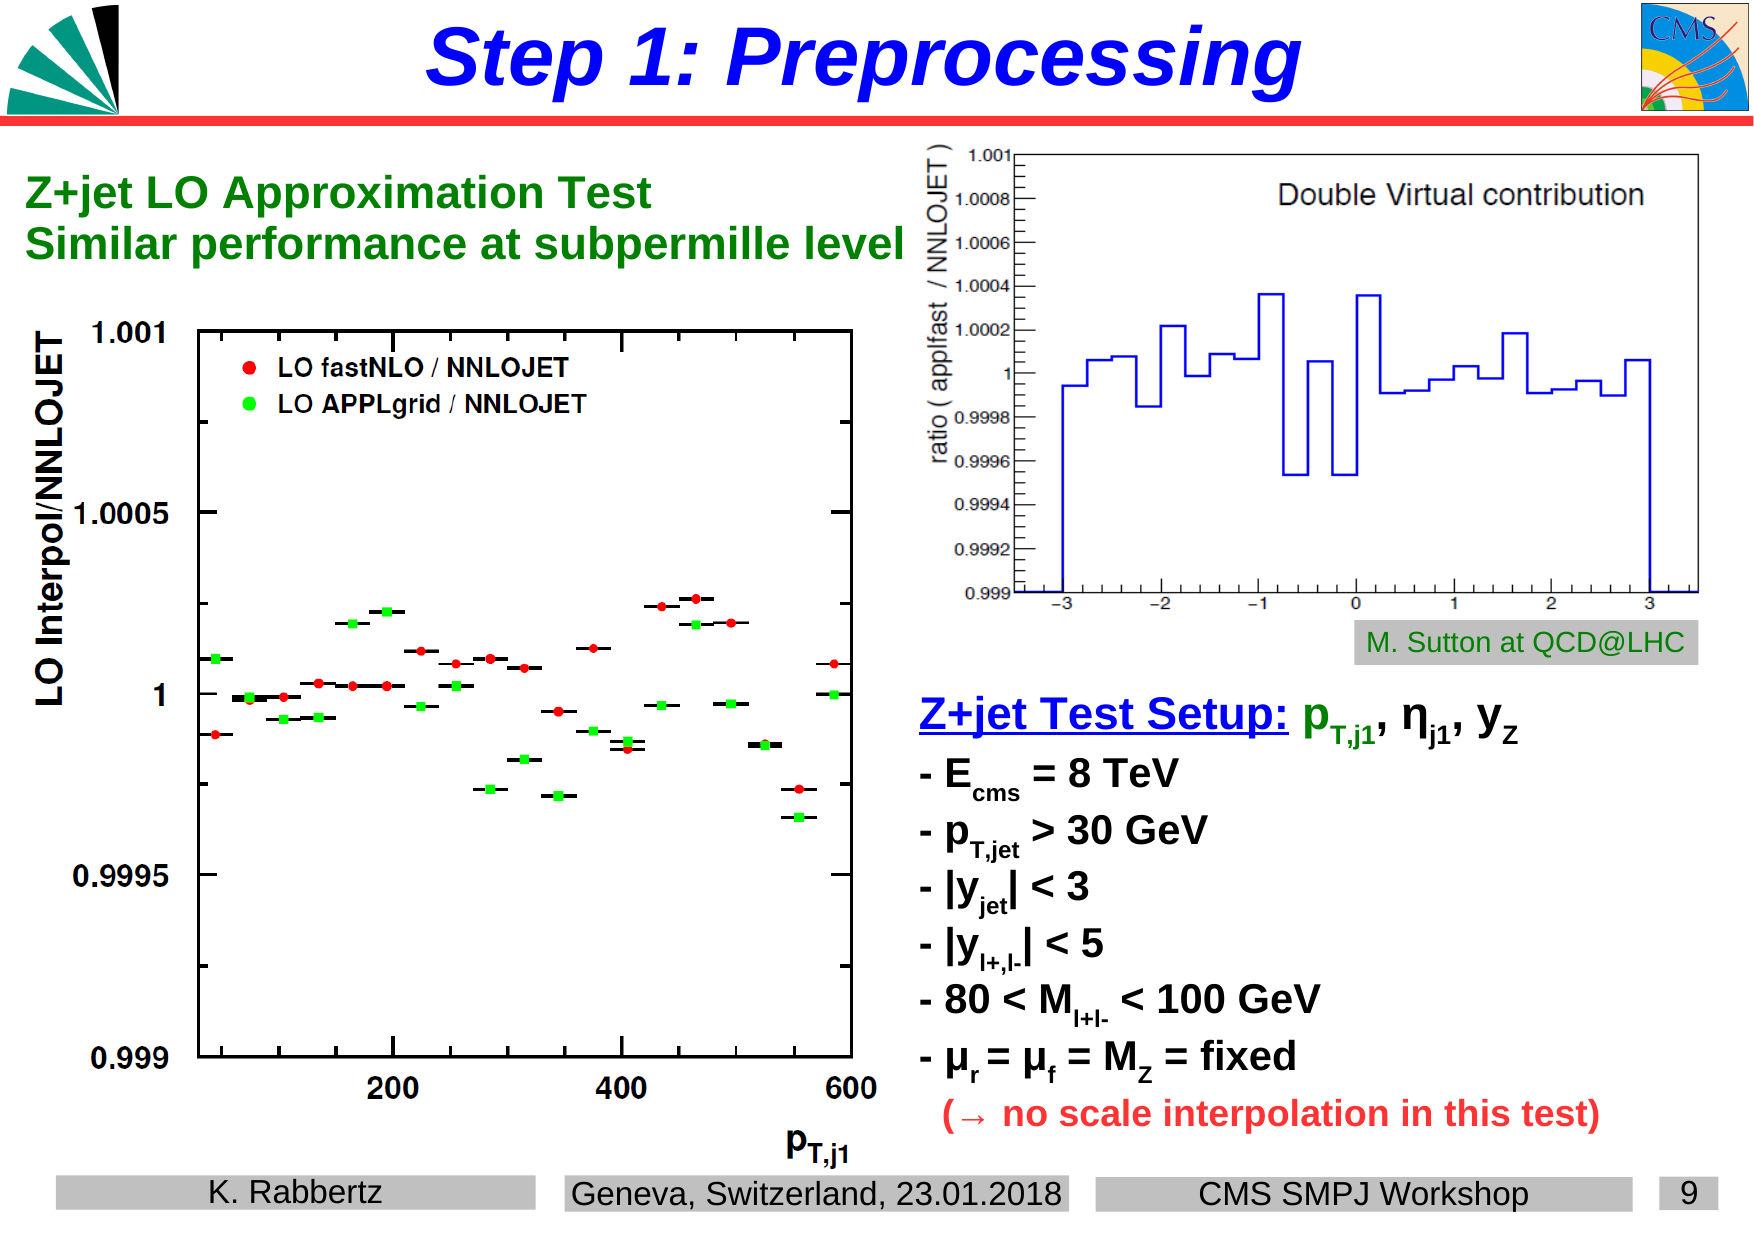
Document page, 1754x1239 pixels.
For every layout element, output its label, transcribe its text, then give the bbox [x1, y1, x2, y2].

picture [908, 132, 1712, 682]
picture [27, 312, 879, 1171]
title Step 1: Preprocessing [123, 0, 1606, 114]
picture [7, 5, 119, 116]
text_box Z+jet LO Approximation Test Similar performance at subpermille level [12, 160, 931, 276]
picture [1641, 3, 1749, 111]
text_box M. Sutton at QCD@LHC [1354, 620, 1699, 665]
text_box Z+jet Test Setup: pT,j1, ηj1, yZ - Ecms = 8 TeV - pT,jet > 30 GeV - |yjet| < 3 - |yl+,l-| < 5 - 80 < Ml+l- < 100 GeV - μr = μf = MZ = fixed (→ no scale interpolation in this test) [907, 682, 1722, 1160]
